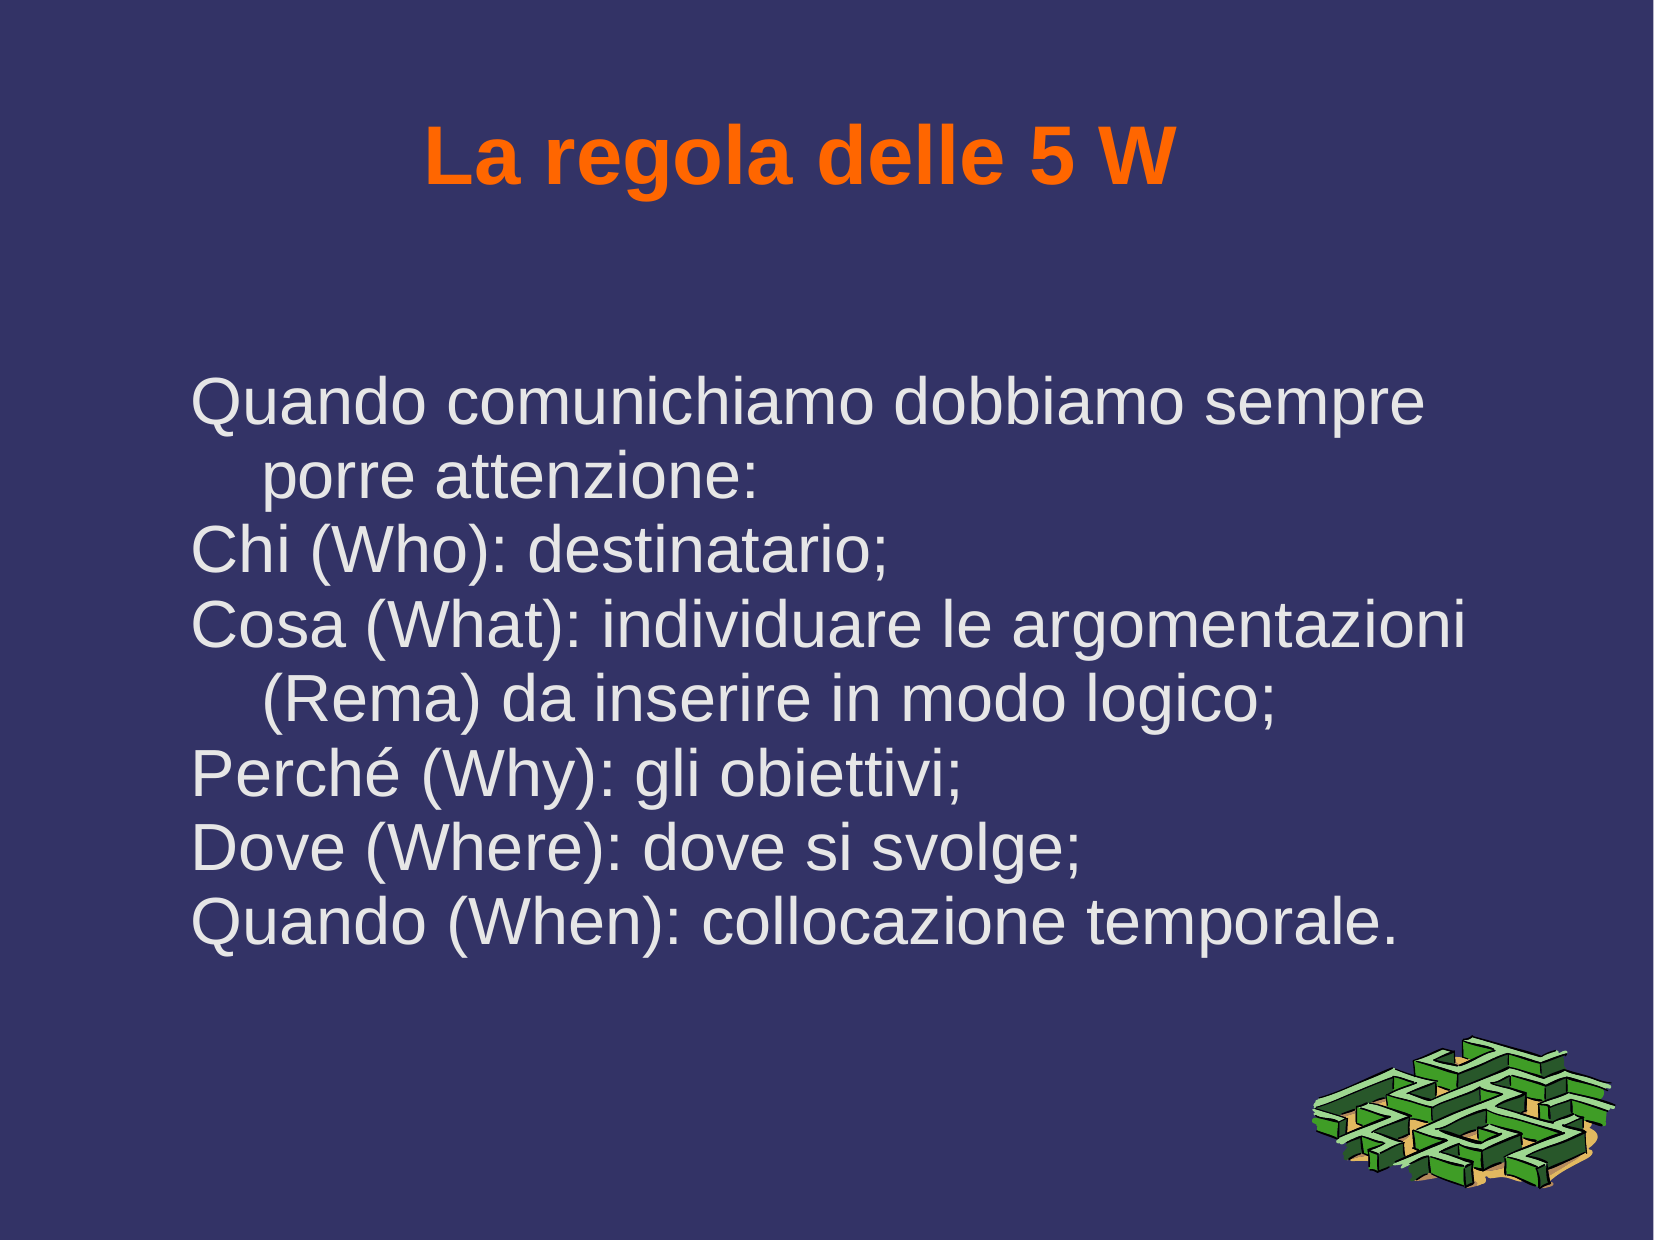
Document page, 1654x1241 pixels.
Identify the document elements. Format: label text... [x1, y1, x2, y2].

text_box Quando comunichiamo dobbiamo sempre porre attenzione: Chi (Who): destinatario; Cosa (What): individuare le argomentazioni (Rema) da inserire in modo logico; Perché (Why): gli obiettivi; Dove (Where): dove si svolge; Quando (When): collocazione temporale. [178, 364, 1570, 1146]
text_box La regola delle 5 W [94, 53, 1507, 260]
